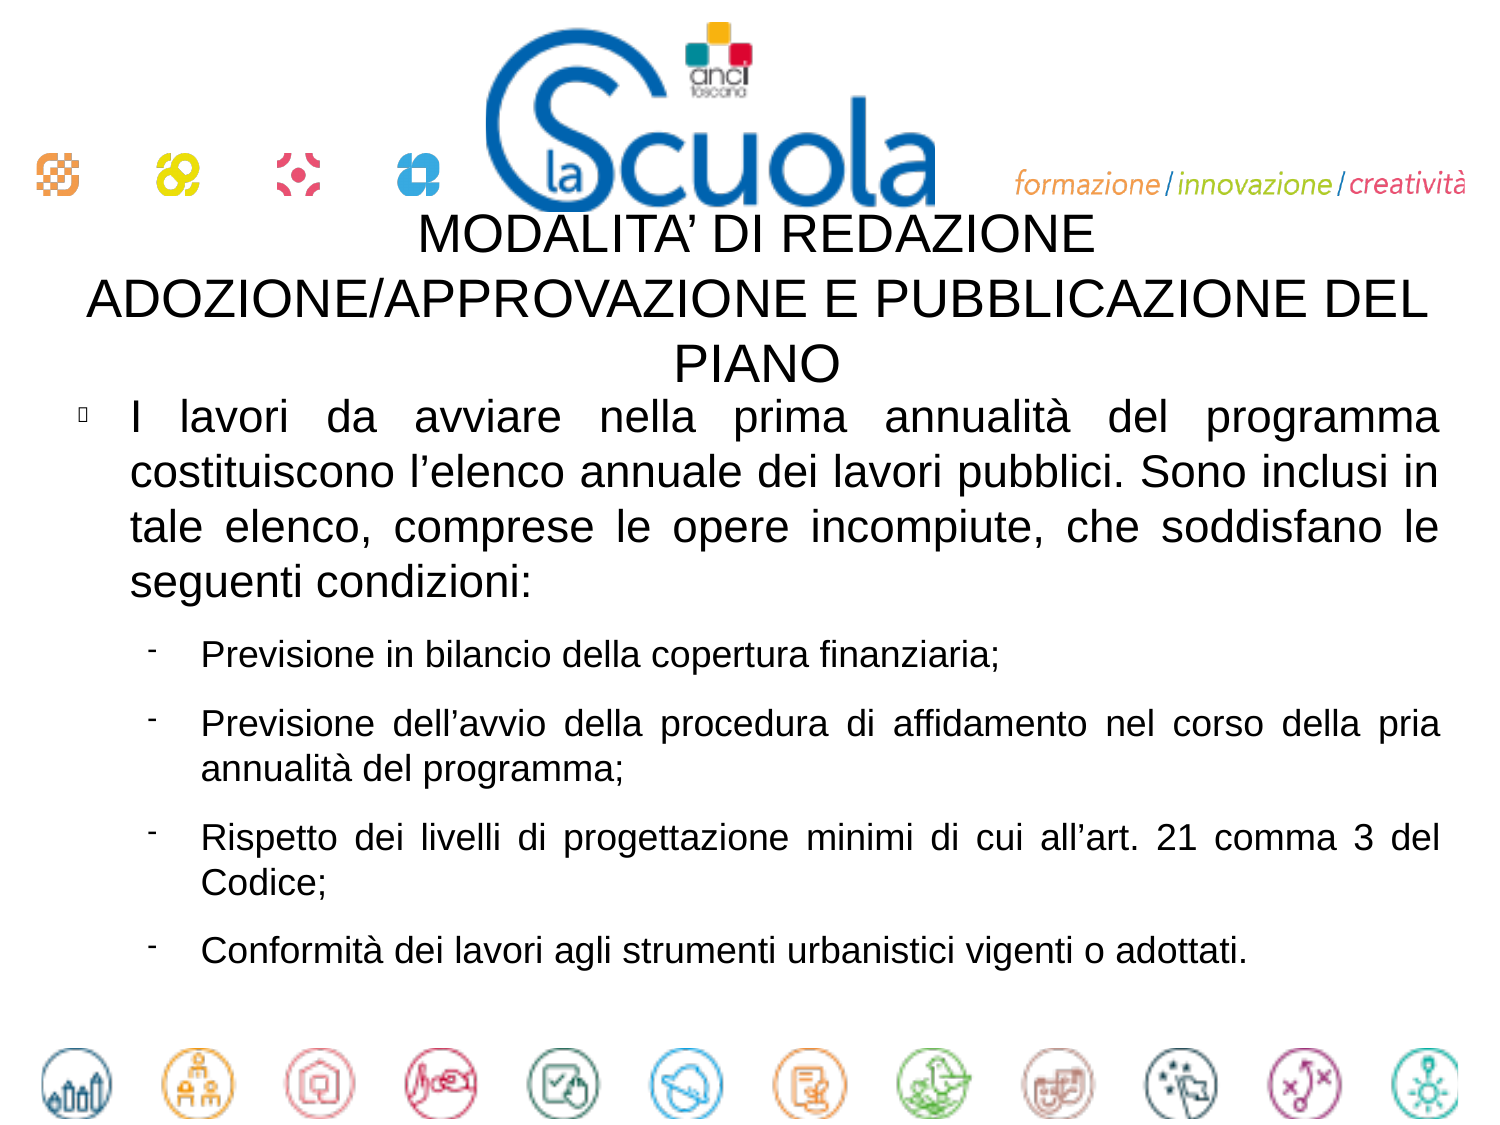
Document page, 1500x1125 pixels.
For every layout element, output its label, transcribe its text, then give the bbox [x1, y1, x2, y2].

text_box MODALITA’ DI REDAZIONE ADOZIONE/APPROVAZIONE E PUBBLICAZIONE DEL PIANO [82, 201, 1433, 386]
text_box I lavori da avviare nella prima annualità del programma costituiscono l’elenco annuale dei lavori pubblici. Sono inclusi in tale elenco, comprese le opere incompiute, che soddisfano le seguenti condizioni: Previsione in bilancio della copertura finanziaria; Previsione dell’avvio della procedura di affidamento nel corso della pria annualità del programma; Rispetto dei livelli di progettazione minimi di cui all’art. 21 comma 3 del Codice; Conformità dei lavori agli strumenti urbanistici vigenti o adottati. [58, 386, 1441, 1040]
